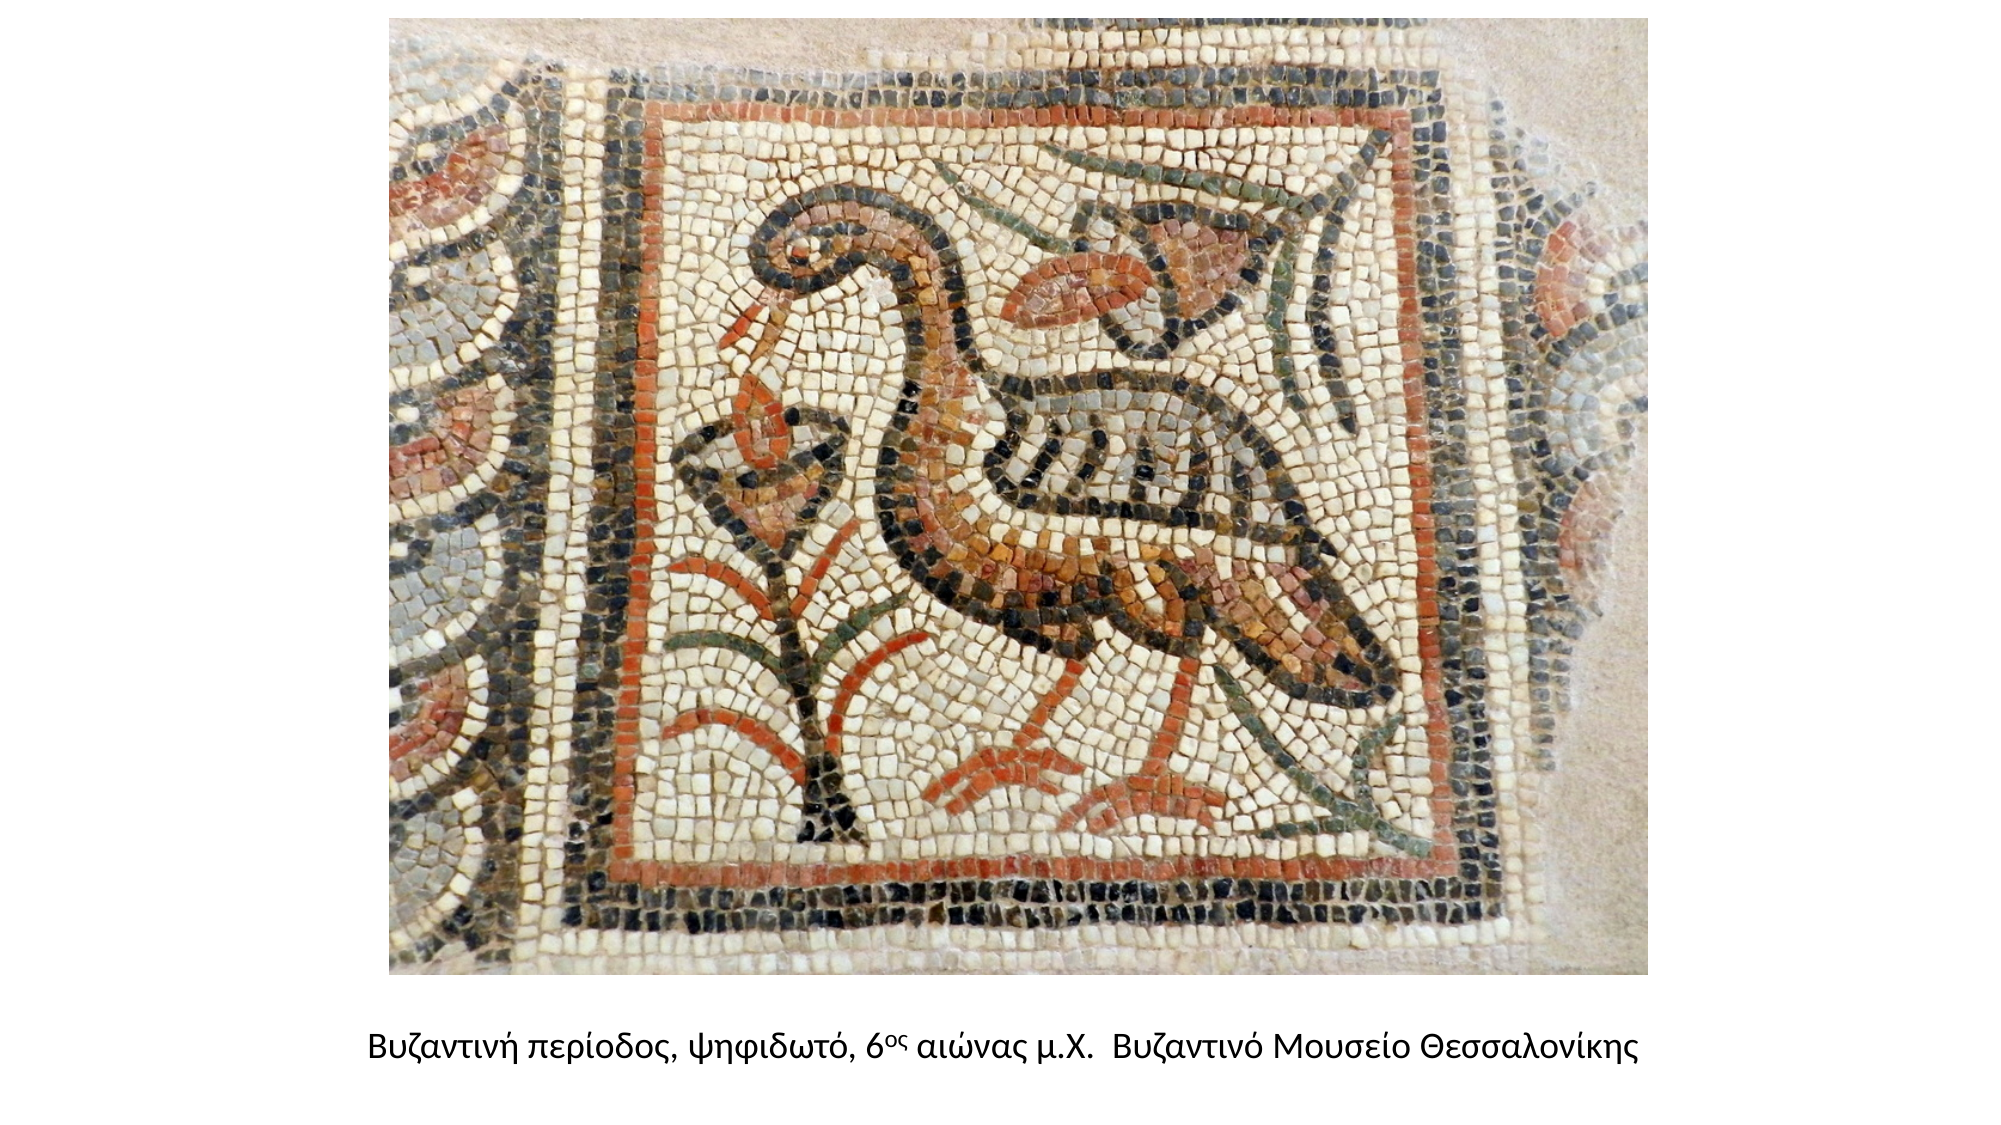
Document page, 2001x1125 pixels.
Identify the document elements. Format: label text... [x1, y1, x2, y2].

text_box Βυζαντινή περίοδος, ψηφιδωτό, 6ος αιώνας μ.Χ. Βυζαντινό Μουσείο Θεσσαλονίκης [352, 1014, 1672, 1074]
picture [389, 18, 1648, 975]
